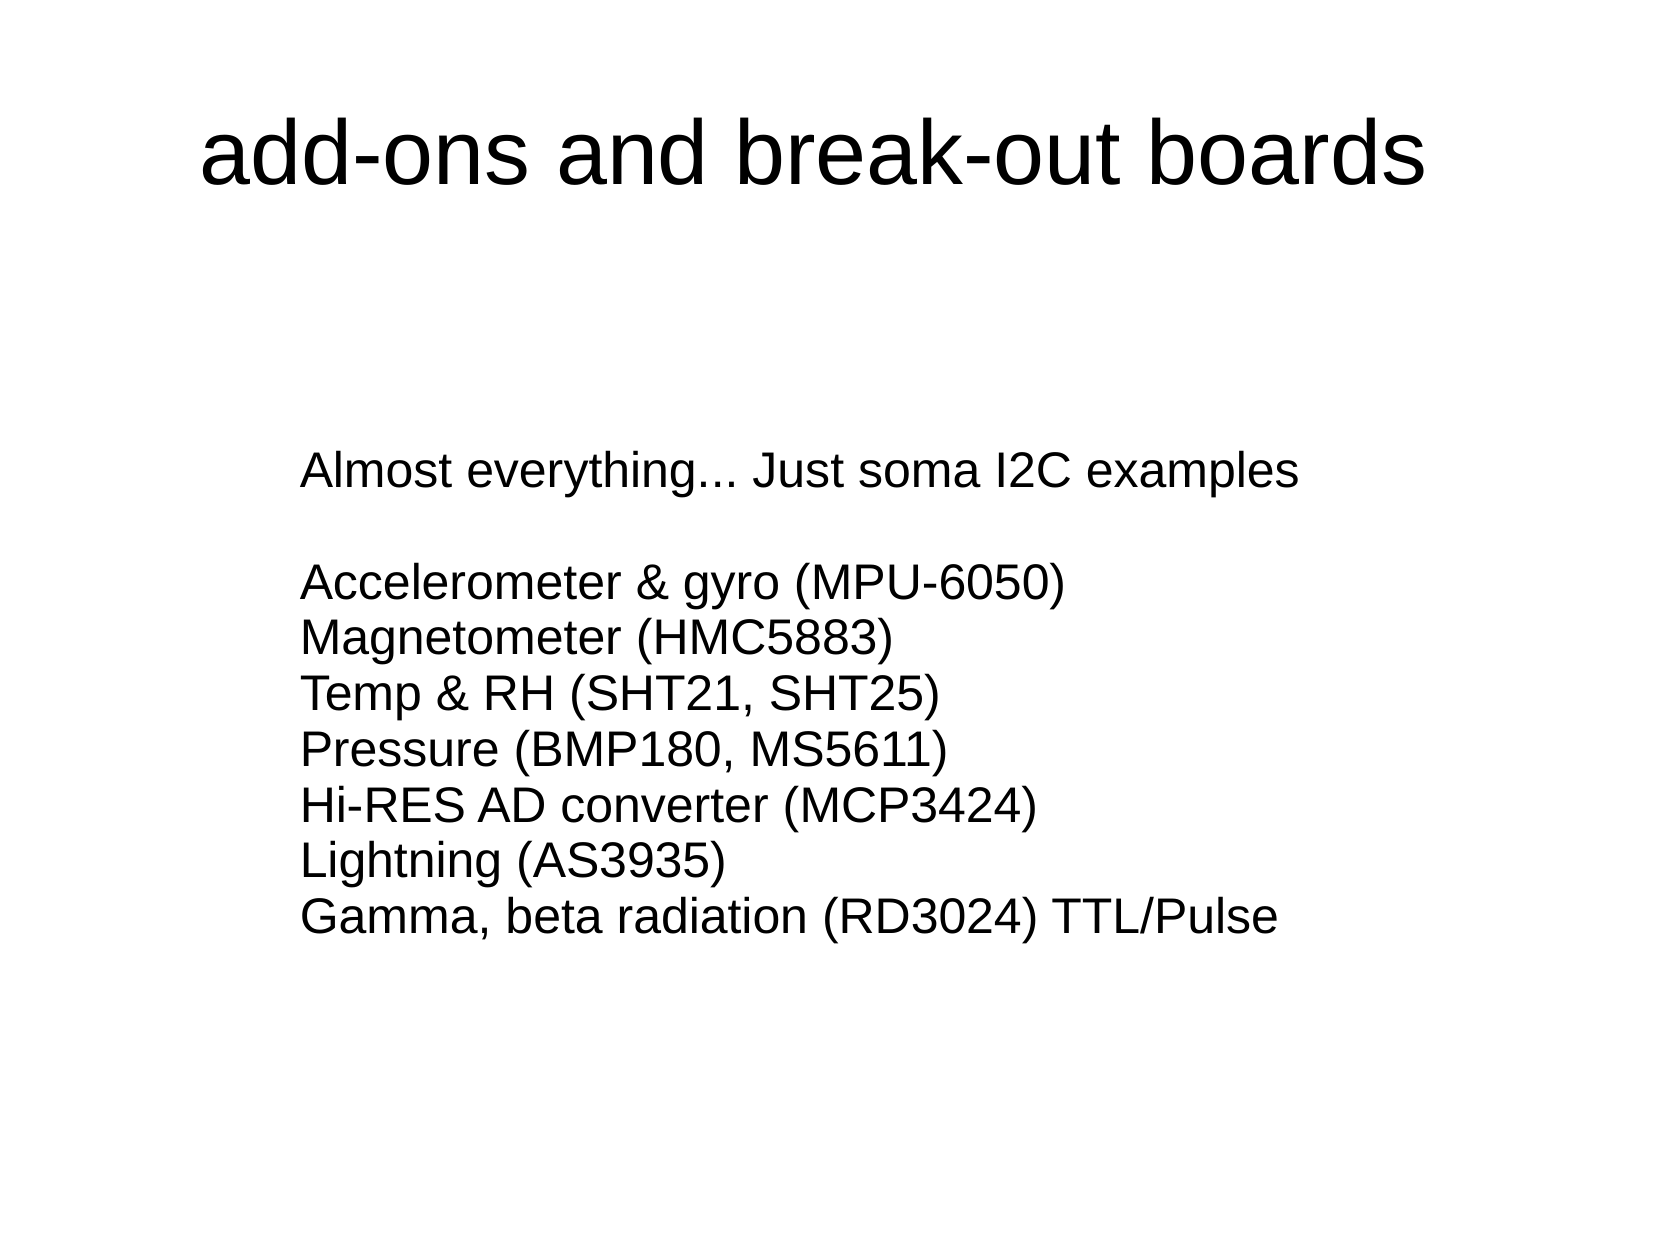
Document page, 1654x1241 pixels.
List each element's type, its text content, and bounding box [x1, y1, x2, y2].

text_box Almost everything... Just soma I2C examples Accelerometer & gyro (MPU-6050) Magnetometer (HMC5883) Temp & RH (SHT21, SHT25) Pressure (BMP180, MS5611) Hi-RES AD converter (MCP3424) Lightning (AS3935) Gamma, beta radiation (RD3024) TTL/Pulse [285, 435, 1441, 1013]
title add-ons and break-out boards [82, 49, 1571, 257]
